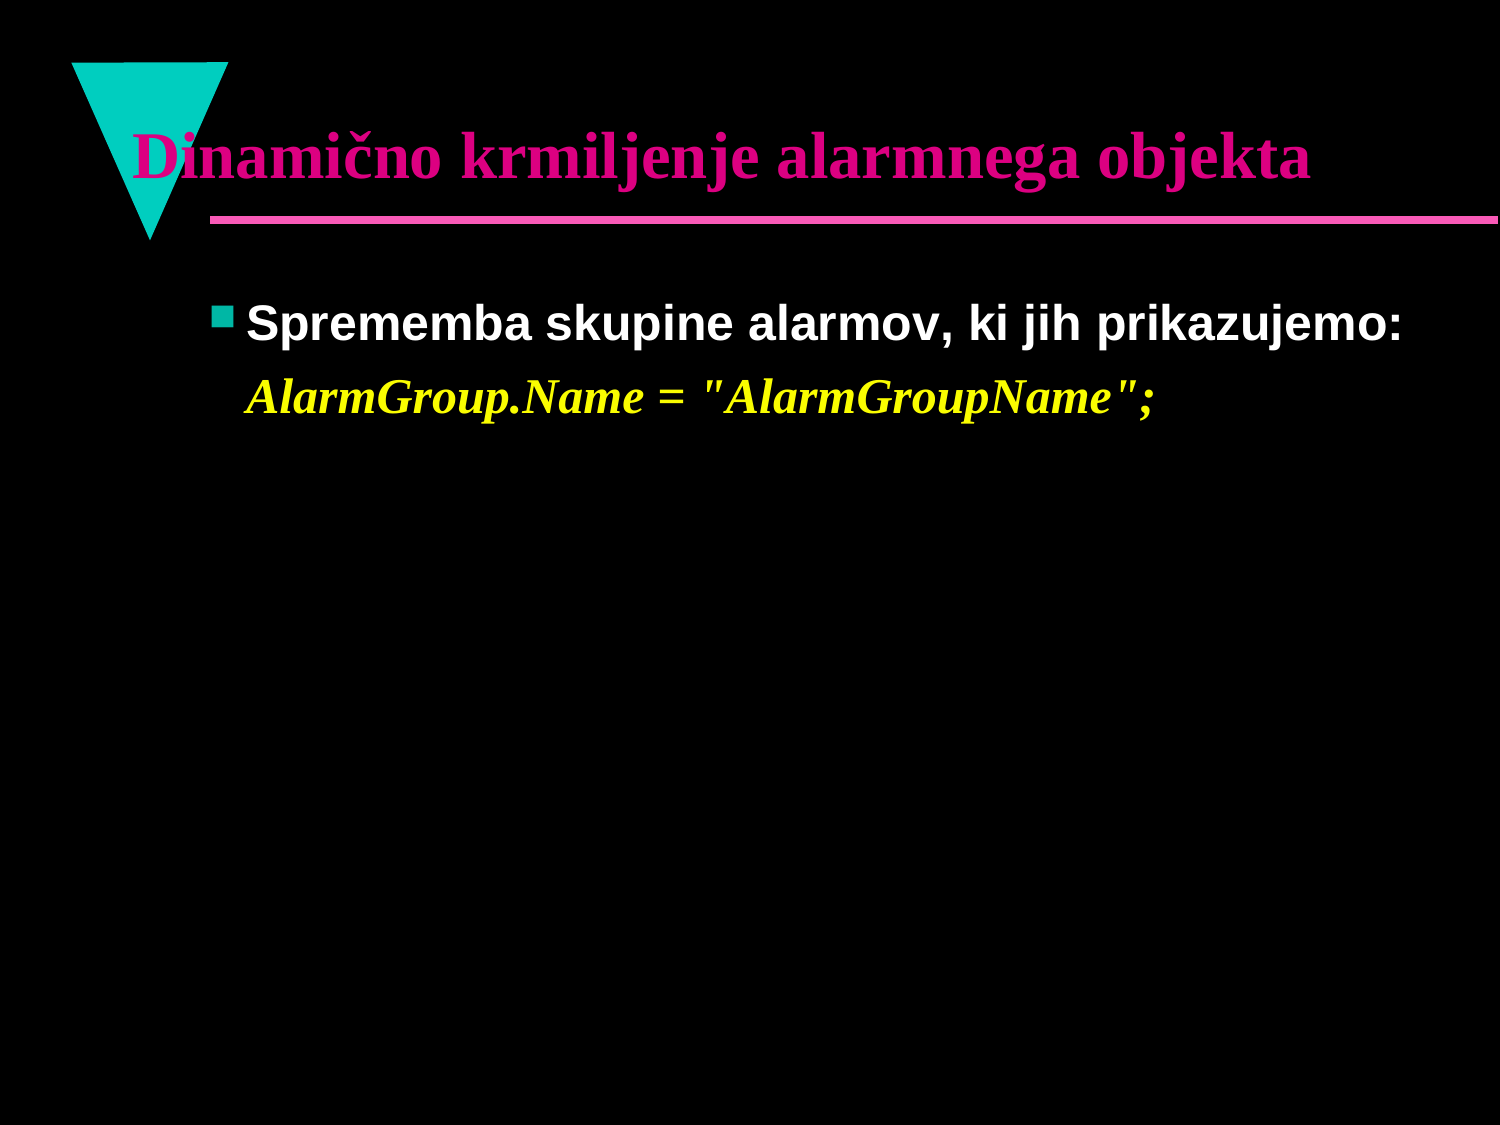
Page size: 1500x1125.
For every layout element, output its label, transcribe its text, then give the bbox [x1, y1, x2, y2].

title Dinamično krmiljenje alarmnega objekta [117, 63, 1500, 251]
list Sprememba skupine alarmov, ki jih prikazujemo: AlarmGroup.Name = "AlarmGroupName"; [118, 289, 1500, 963]
